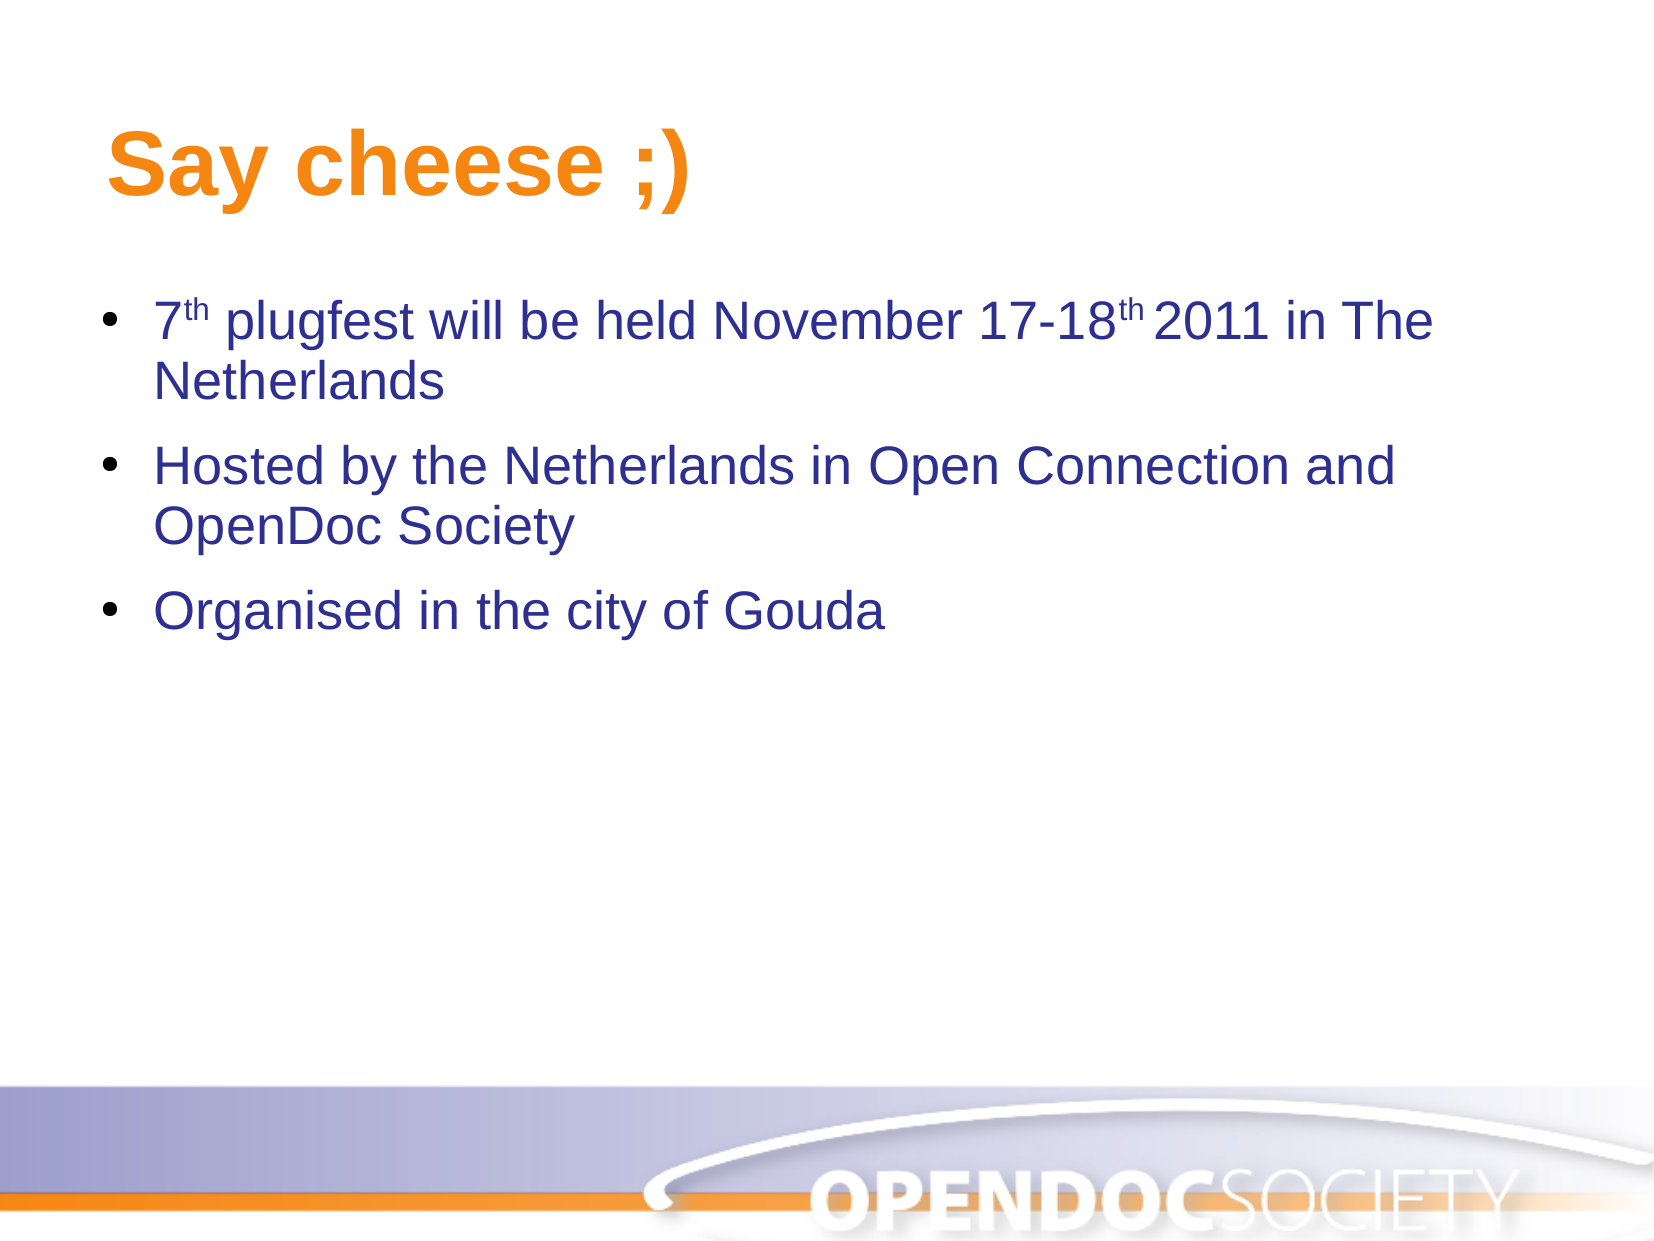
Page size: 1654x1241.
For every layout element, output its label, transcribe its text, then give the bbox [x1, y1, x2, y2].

title Say cheese ;) [106, 108, 1595, 219]
list 7th plugfest will be held November 17-18th 2011 in The Netherlands Hosted by the Netherlands in Open Connection and OpenDoc Society Organised in the city of Gouda [82, 290, 1571, 1109]
picture [0, 0, 1654, 1241]
